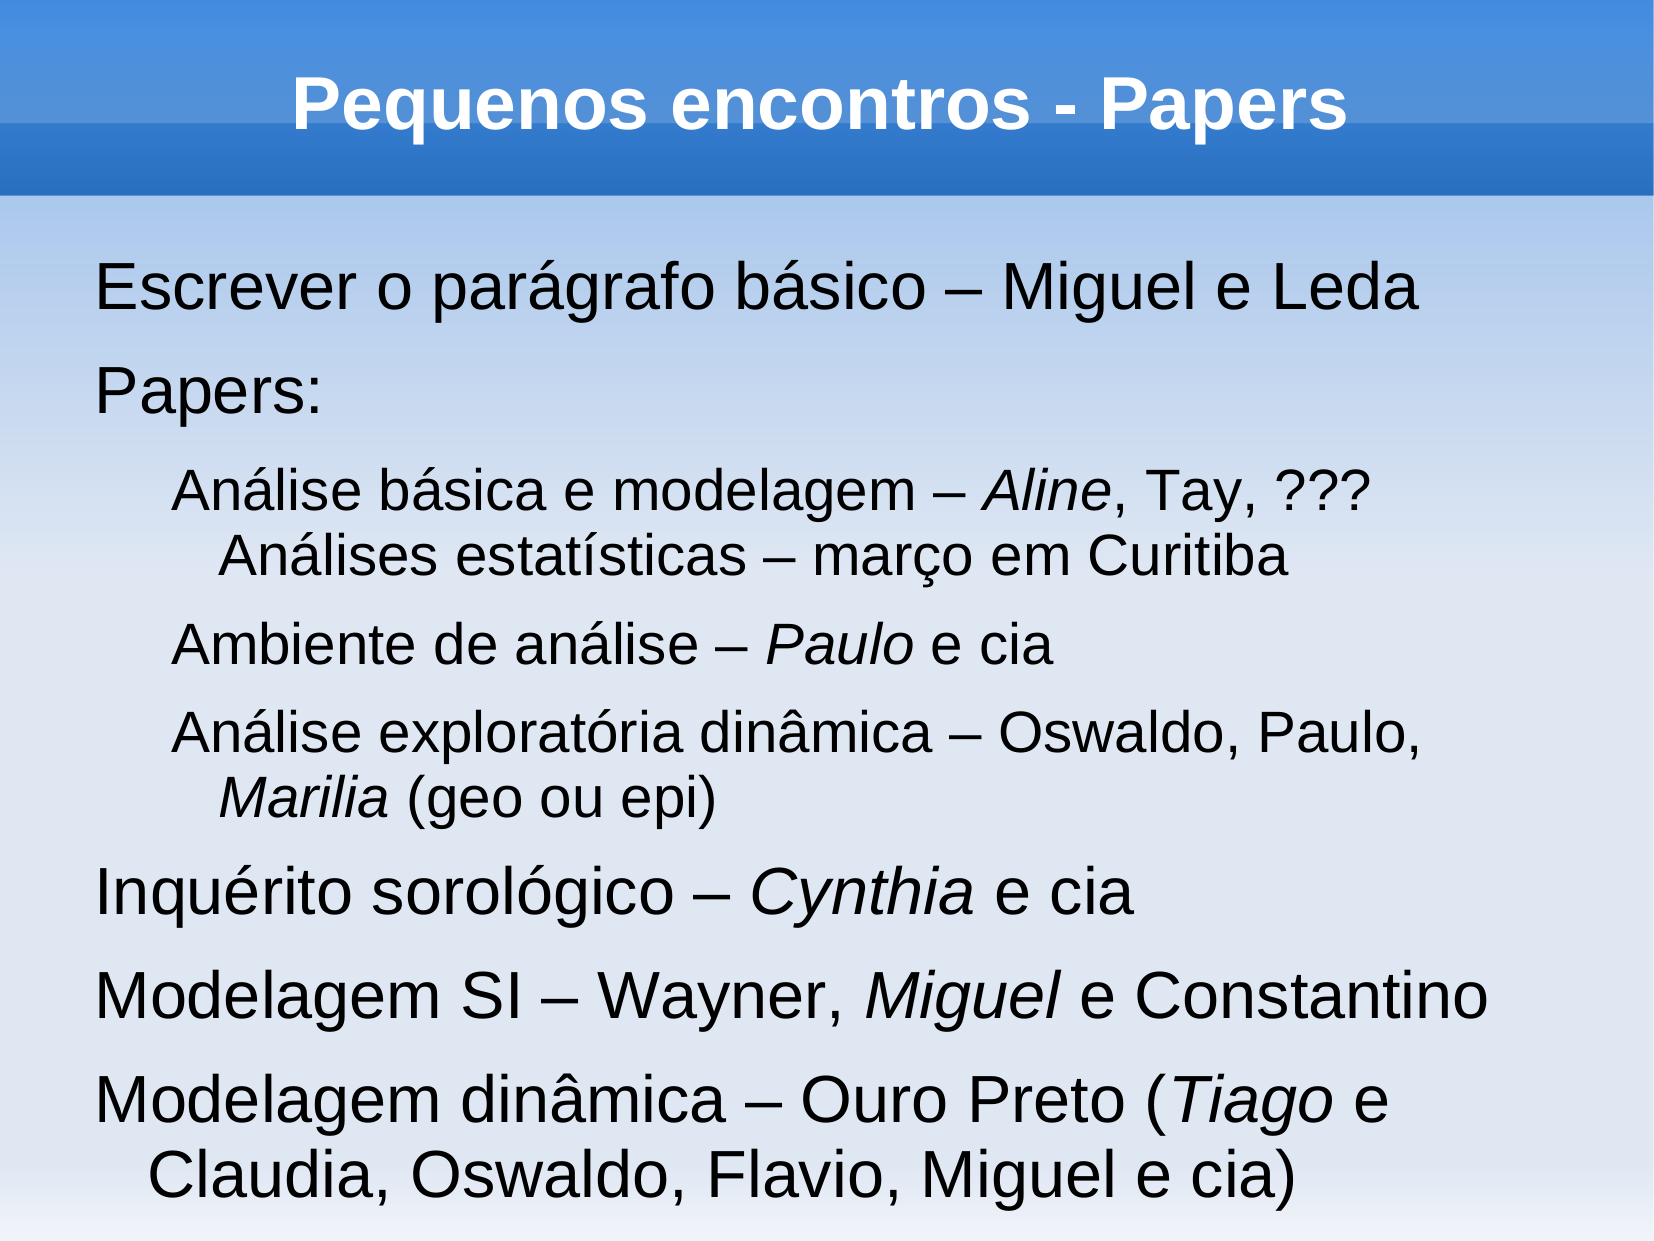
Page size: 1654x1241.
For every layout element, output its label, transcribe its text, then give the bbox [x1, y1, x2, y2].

title Pequenos encontros - Papers [76, 7, 1565, 200]
picture [0, 0, 1654, 1241]
list Escrever o parágrafo básico – Miguel e Leda Papers: Análise básica e modelagem – Aline, Tay, ???Análises estatísticas – março em Curitiba Ambiente de análise – Paulo e cia Análise exploratória dinâmica – Oswaldo, Paulo, Marilia (geo ou epi) Inquérito sorológico – Cynthia e cia Modelagem SI – Wayner, Miguel e Constantino Modelagem dinâmica – Ouro Preto (Tiago e Claudia, Oswaldo, Flavio, Miguel e cia) [76, 249, 1565, 1211]
